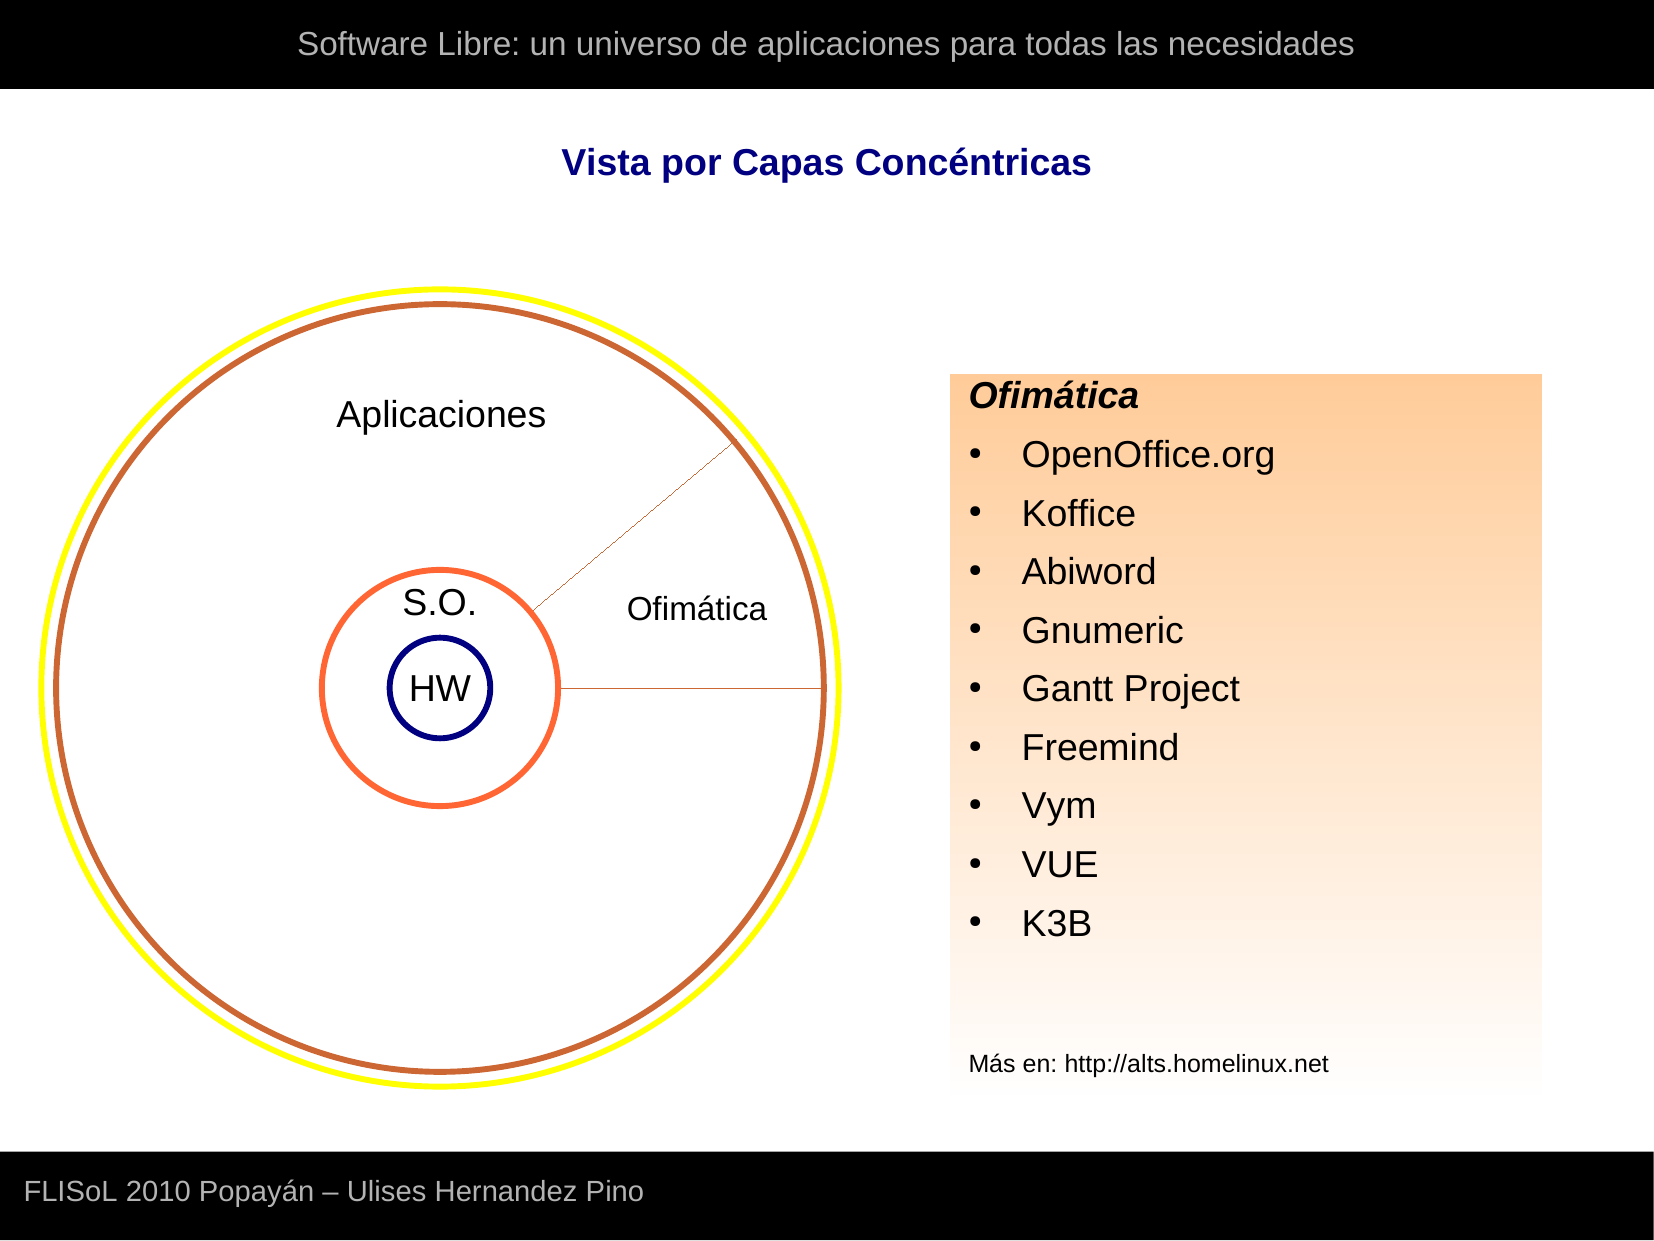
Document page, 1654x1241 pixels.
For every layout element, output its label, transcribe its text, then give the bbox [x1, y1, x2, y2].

list Ofimática OpenOffice.org Koffice Abiword Gnumeric Gantt Project Freemind Vym VUE K3B Más en: http://alts.homelinux.net [950, 374, 1542, 1096]
text_box Aplicaciones [321, 386, 562, 443]
text_box HW [389, 637, 491, 739]
title Vista por Capas Concéntricas [82, 125, 1571, 200]
text_box Ofimática [612, 582, 783, 635]
text_box S.O. [321, 569, 559, 807]
